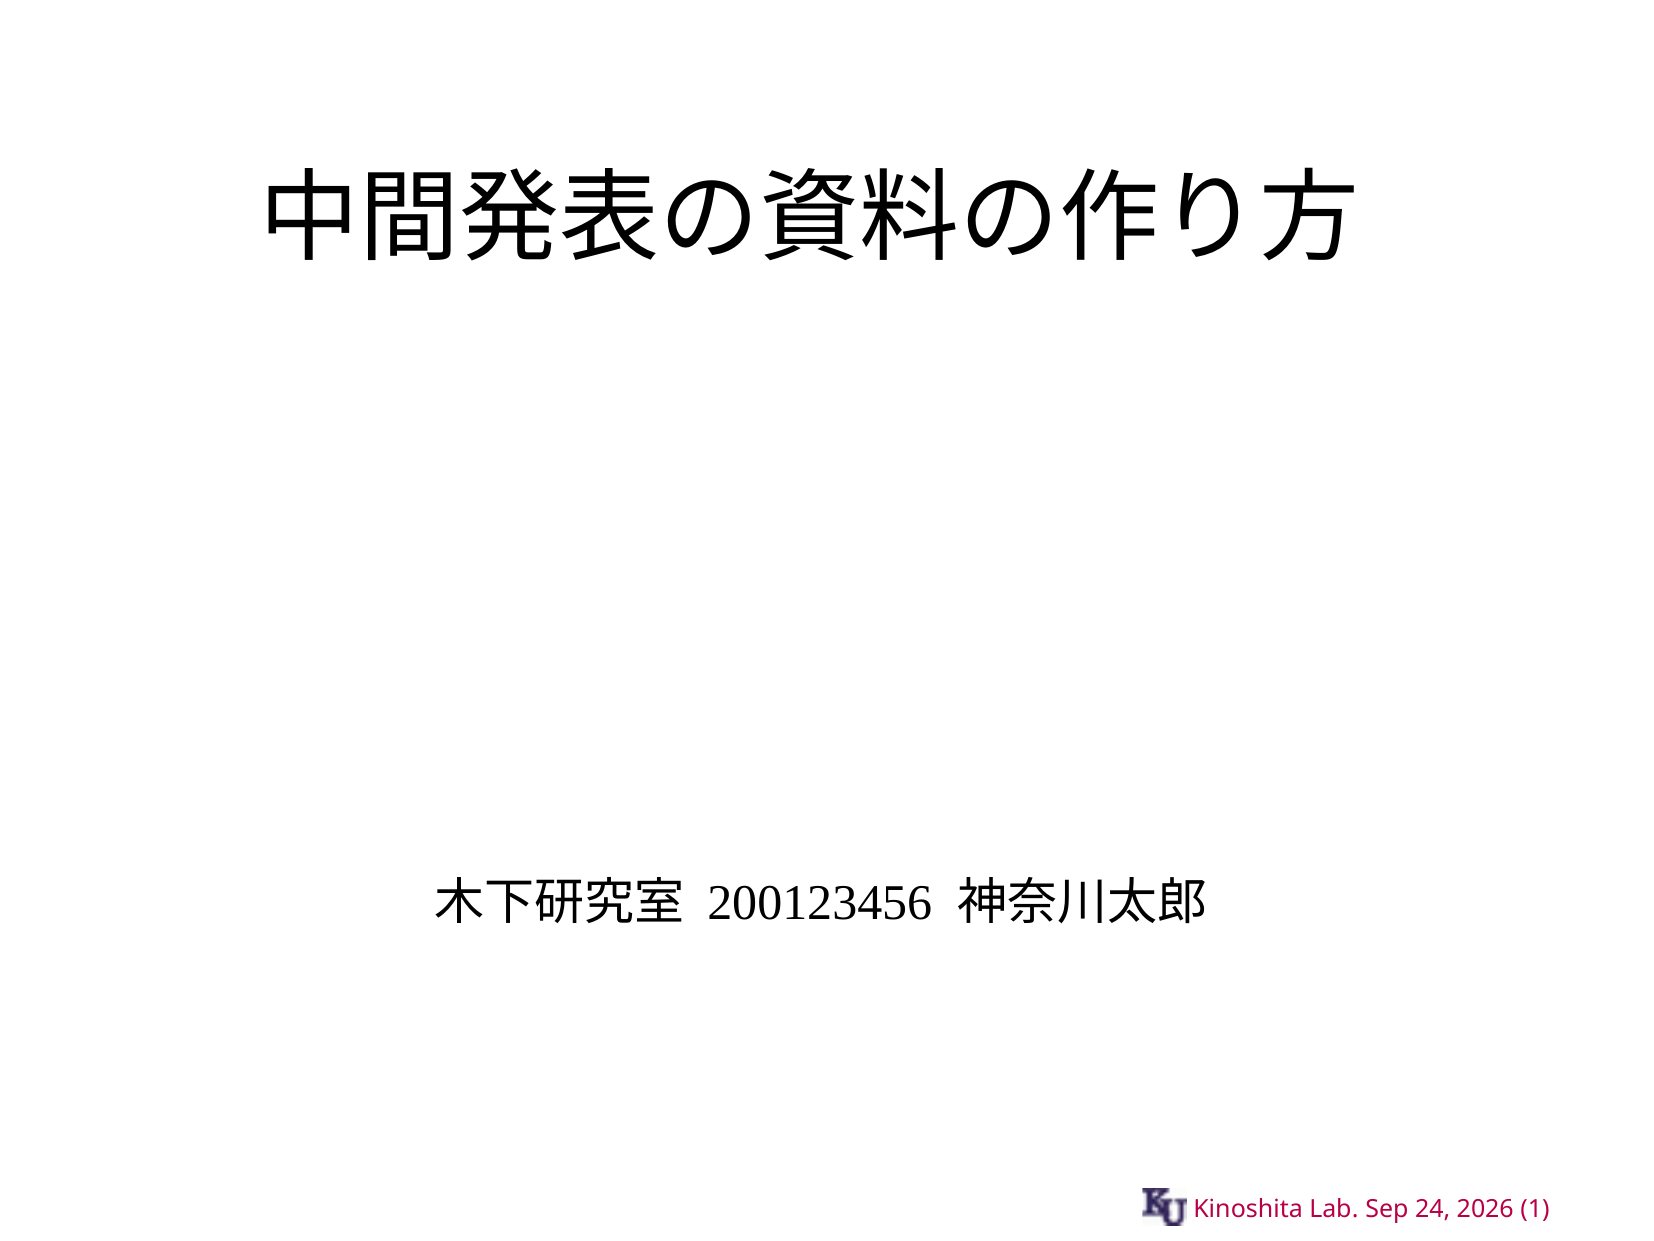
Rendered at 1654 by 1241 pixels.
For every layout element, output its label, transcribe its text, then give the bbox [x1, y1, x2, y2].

picture [1142, 1188, 1187, 1226]
text_box 木下研究室 200123456 神奈川太郎 [434, 861, 1216, 918]
text_box 中間発表の資料の作り方 [259, 136, 1335, 237]
